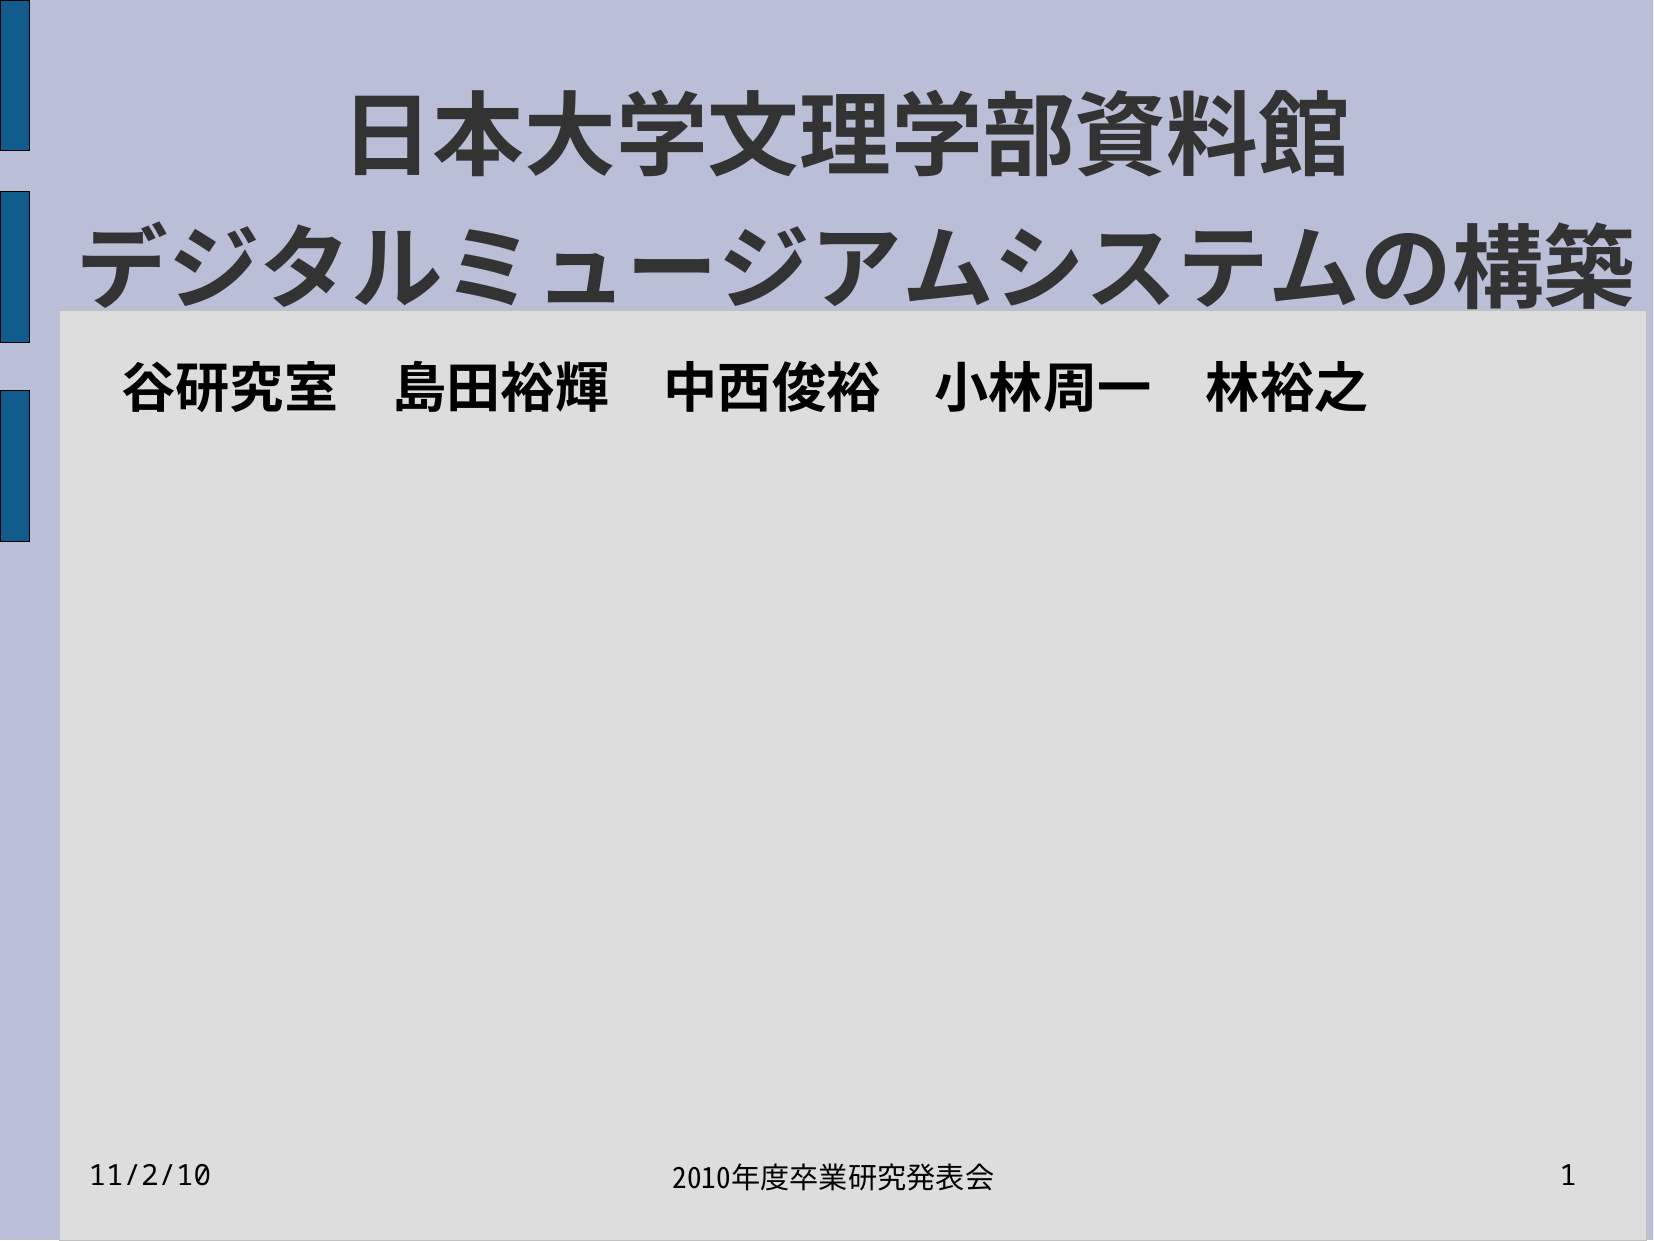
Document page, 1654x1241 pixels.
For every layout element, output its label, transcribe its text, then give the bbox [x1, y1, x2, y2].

title 日本大学文理学部資料館 デジタルミュージアムシステムの構築 [59, 91, 1654, 299]
subtitle 谷研究室 島田裕輝 中西俊裕 小林周一 林裕之 [121, 344, 1534, 1164]
